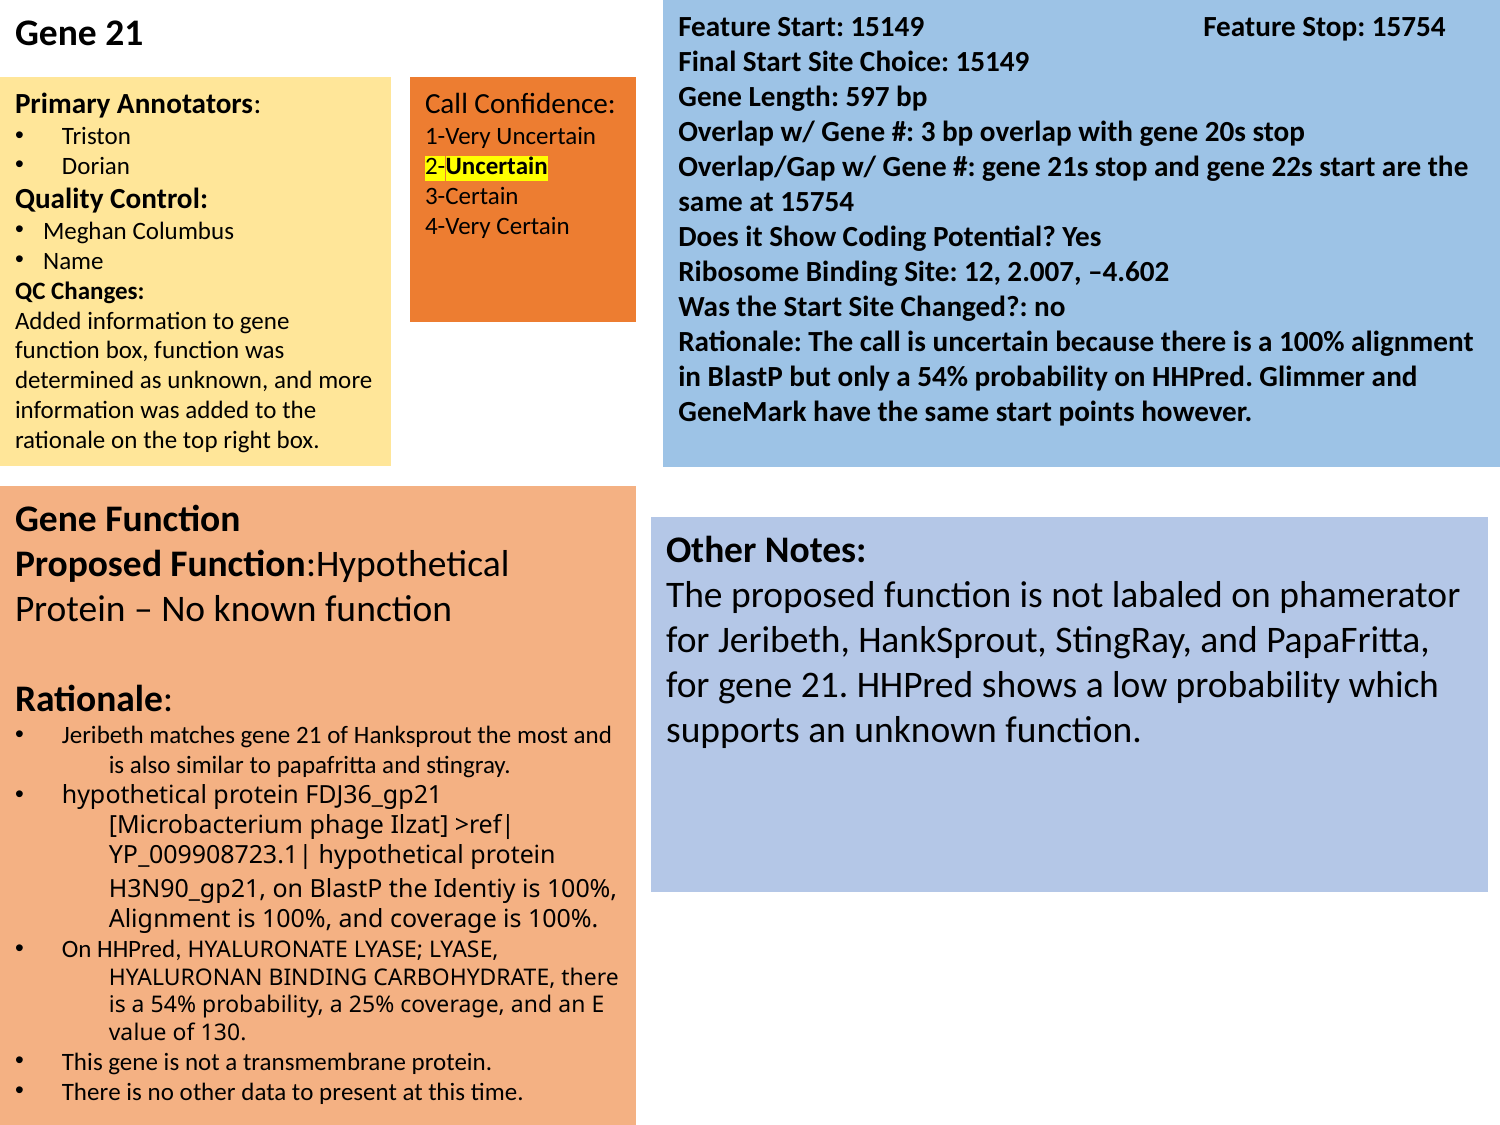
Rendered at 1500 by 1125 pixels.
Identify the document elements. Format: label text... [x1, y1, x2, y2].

text_box Feature Start: 15149 Feature Stop: 15754 Final Start Site Choice: 15149 Gene Length: 597 bp Overlap w/ Gene #: 3 bp overlap with gene 20s stop Overlap/Gap w/ Gene #: gene 21s stop and gene 22s start are the same at 15754 Does it Show Coding Potential? Yes Ribosome Binding Site: 12, 2.007, –4.602 Was the Start Site Changed?: no Rationale: The call is uncertain because there is a 100% alignment in BlastP but only a 54% probability on HHPred. Glimmer and GeneMark have the same start points however. [663, 0, 1500, 467]
text_box Gene Function Proposed Function:Hypothetical Protein – No known function Rationale: Jeribeth matches gene 21 of Hanksprout the most and is also similar to papafritta and stingray. hypothetical protein FDJ36_gp21 [Microbacterium phage Ilzat] >ref|YP_009908723.1| hypothetical protein H3N90_gp21, on BlastP the Identiy is 100%, Alignment is 100%, and coverage is 100%. On HHPred, HYALURONATE LYASE; LYASE, HYALURONAN BINDING CARBOHYDRATE, there is a 54% probability, a 25% coverage, and an E value of 130. This gene is not a transmembrane protein. There is no other data to present at this time. [0, 486, 636, 1125]
text_box Call Confidence: 1-Very Uncertain 2-Uncertain 3-Certain 4-Very Certain [410, 77, 636, 322]
text_box Other Notes: The proposed function is not labaled on phamerator for Jeribeth, HankSprout, StingRay, and PapaFritta, for gene 21. HHPred shows a low probability which supports an unknown function. [651, 517, 1488, 892]
text_box Gene 21 [0, 0, 160, 61]
text_box Primary Annotators: Triston Dorian Quality Control: Meghan Columbus Name QC Changes: Added information to gene function box, function was determined as unknown, and more information was added to the rationale on the top right box. [0, 77, 391, 466]
